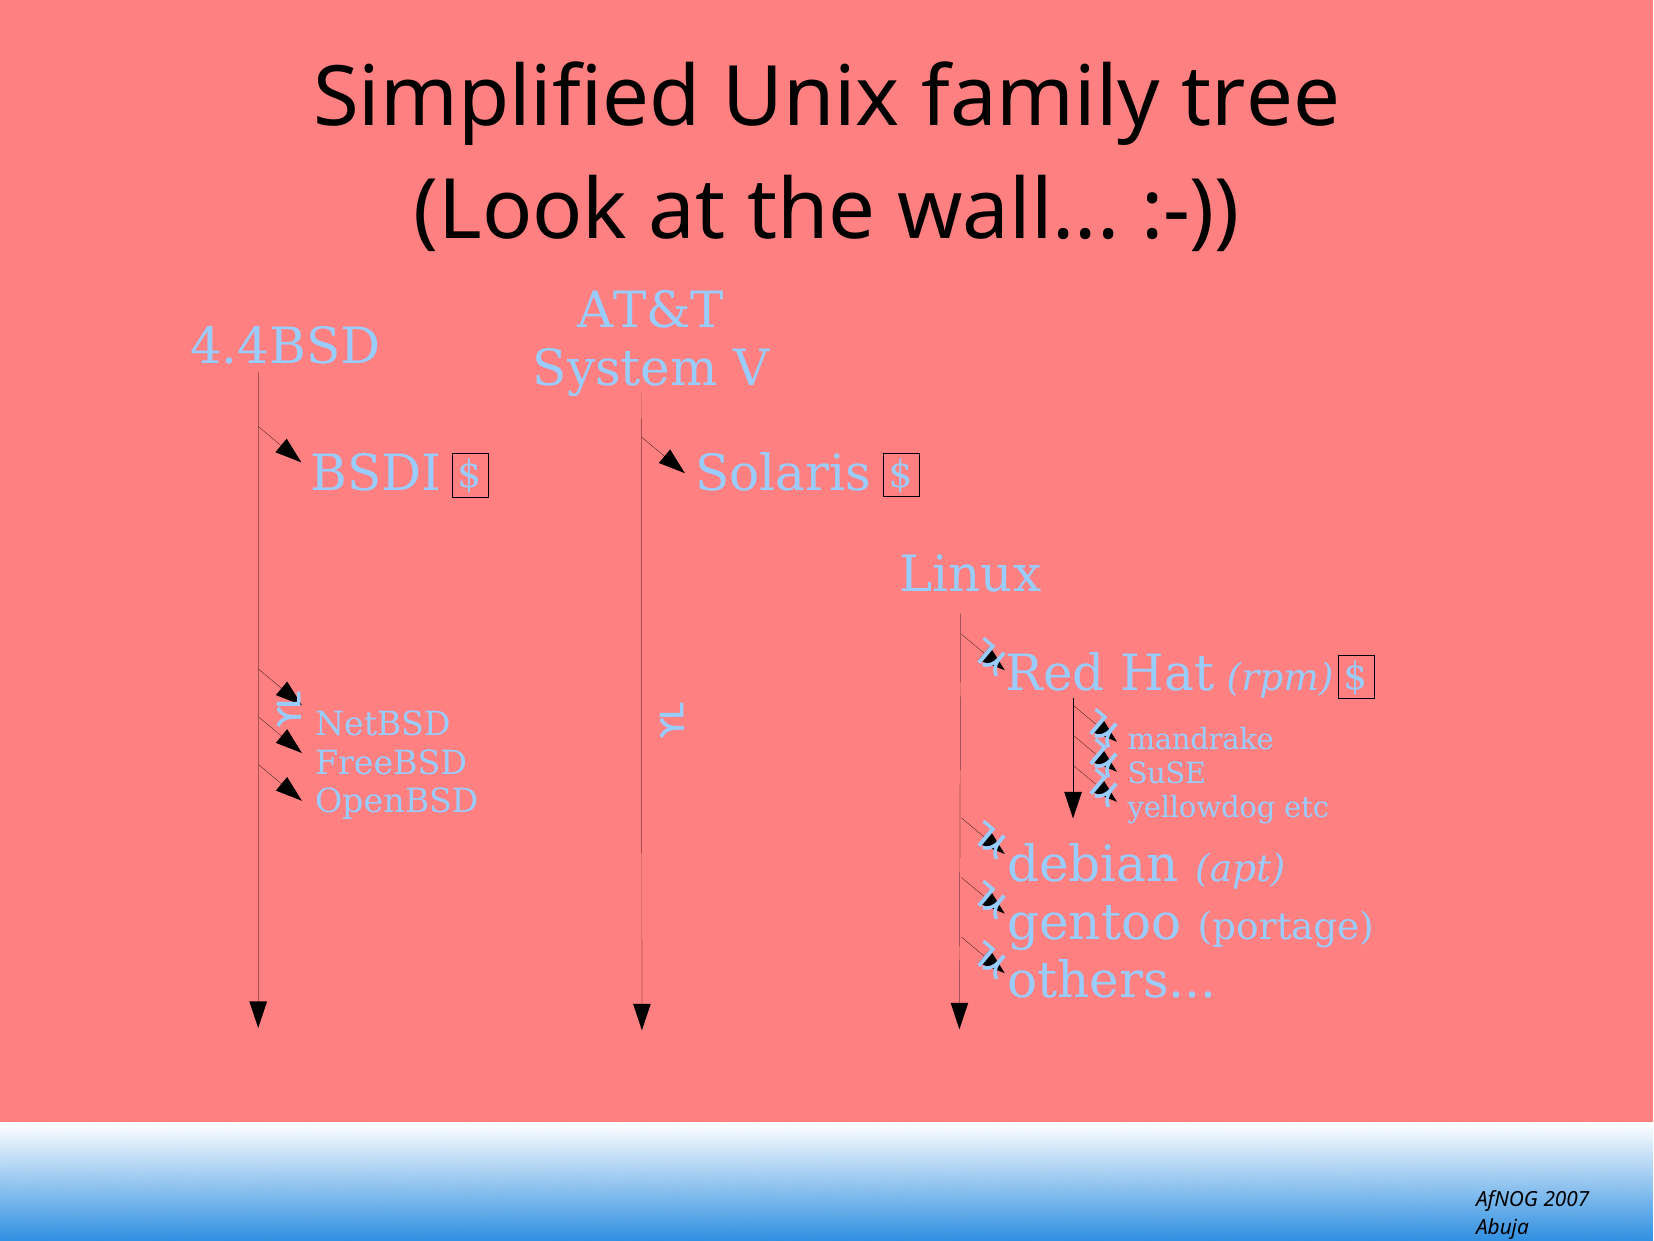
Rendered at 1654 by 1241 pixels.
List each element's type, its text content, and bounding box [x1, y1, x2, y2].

chart [121, 270, 1561, 1081]
picture [0, 1122, 1653, 1241]
title Simplified Unix family tree (Look at the wall... :-)) [121, 46, 1534, 254]
